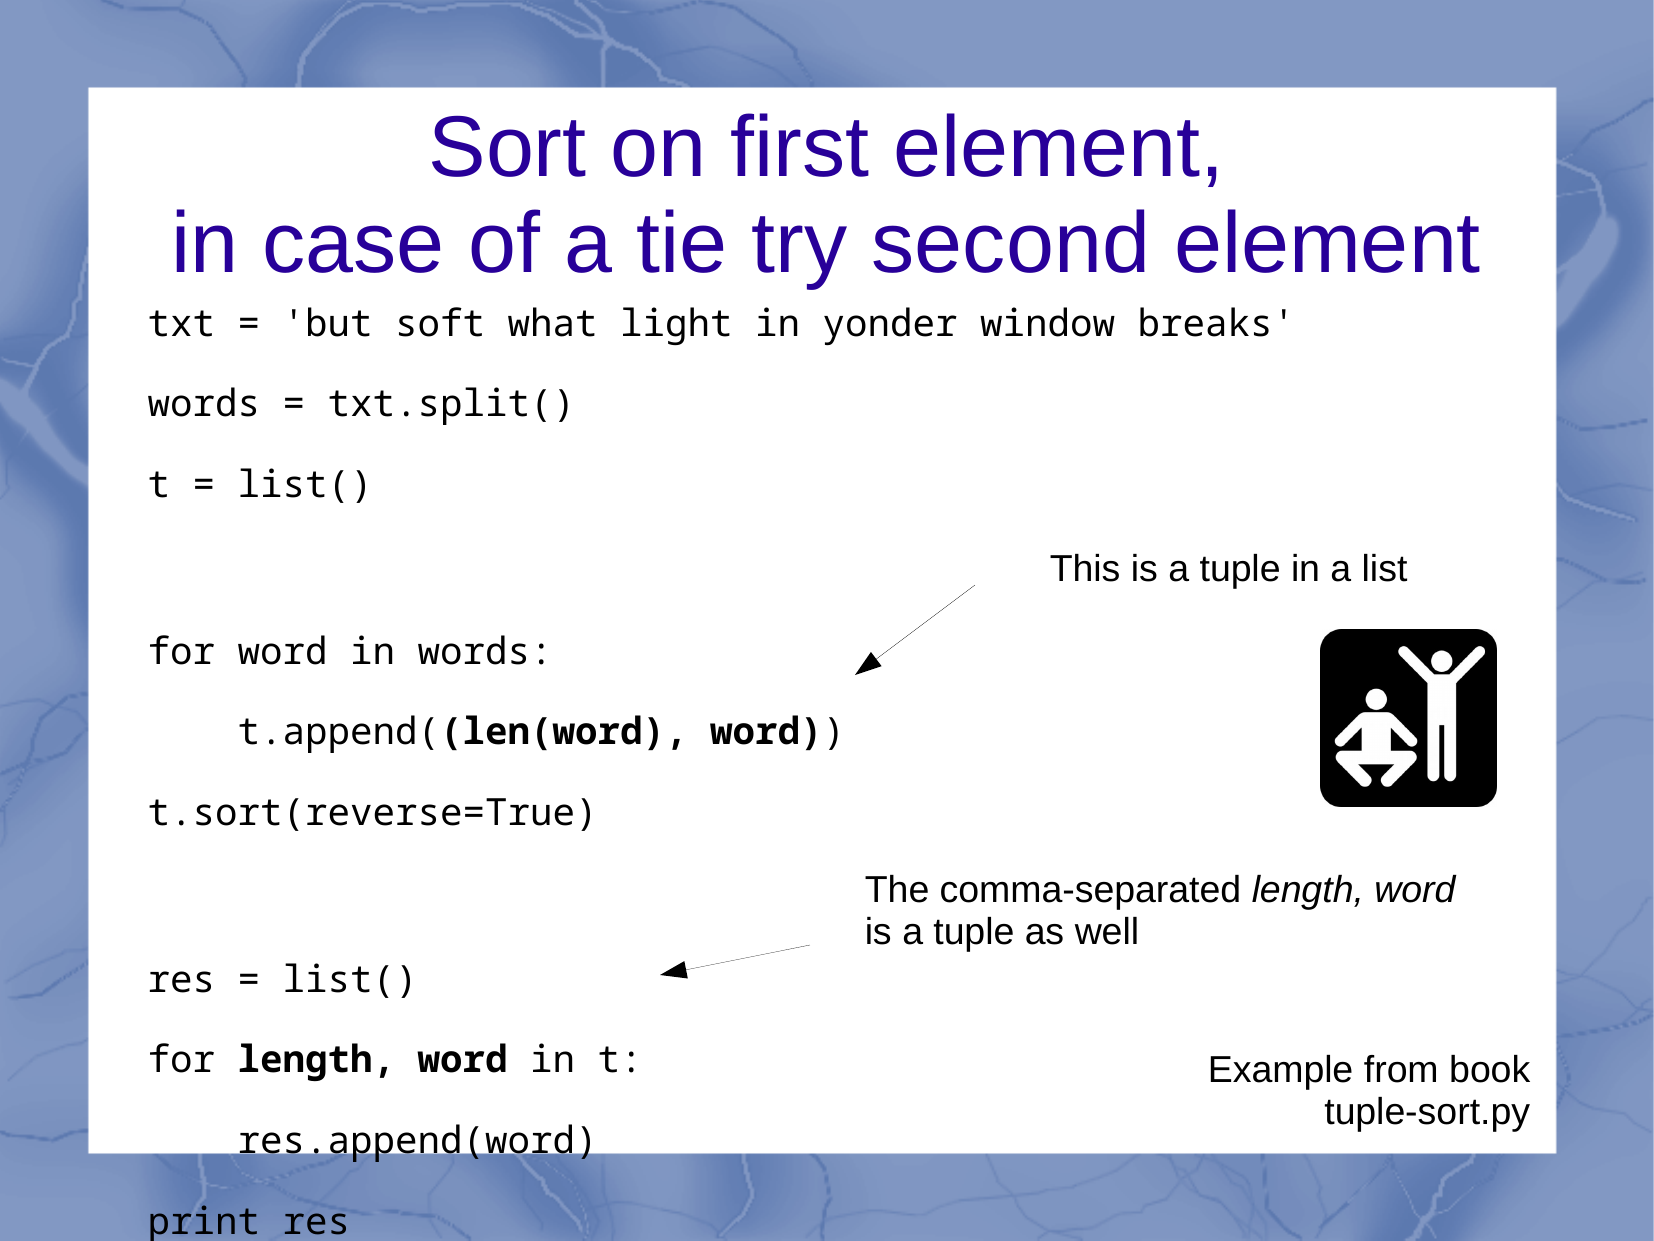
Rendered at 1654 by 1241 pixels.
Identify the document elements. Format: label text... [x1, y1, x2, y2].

text_box Example from book tuple-sort.py [1193, 1041, 1546, 1141]
list txt = 'but soft what light in yonder window breaks' words = txt.split() t = list() for word in words: t.append((len(word), word)) t.sort(reverse=True) res = list() for length, word in t: res.append(word) print res [147, 296, 1506, 1241]
text_box This is a tuple in a list [1035, 540, 1423, 597]
text_box The comma-separated length, word is a tuple as well [850, 861, 1471, 961]
picture [1320, 629, 1497, 807]
title Sort on first element, in case of a tie try second element [118, 90, 1536, 298]
picture [0, 0, 1654, 1241]
